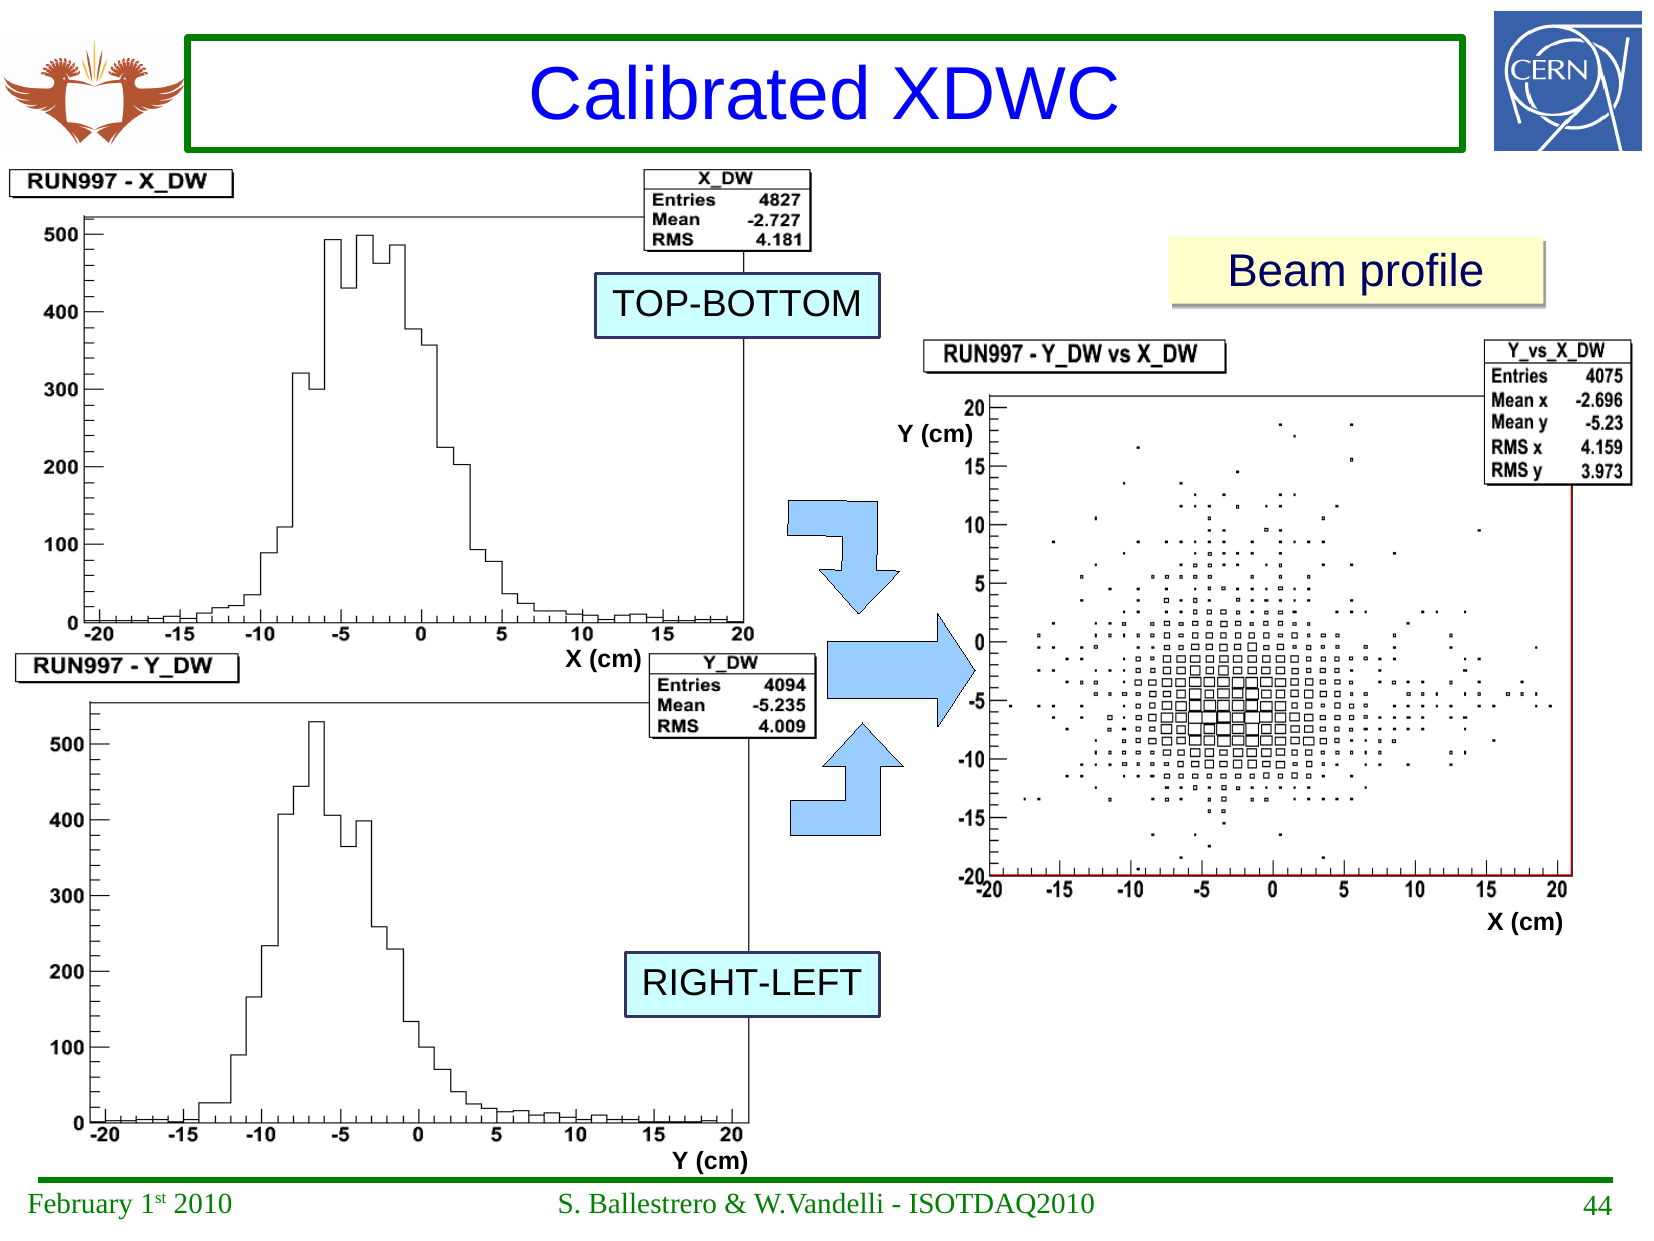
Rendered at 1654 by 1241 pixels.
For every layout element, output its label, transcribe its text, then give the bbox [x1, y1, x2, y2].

text_box RIGHT-LEFT [625, 952, 880, 1017]
picture [917, 337, 1645, 938]
picture [0, 29, 188, 151]
text_box X (cm) [1472, 900, 1585, 948]
text_box X (cm) [550, 637, 664, 685]
text_box [790, 722, 904, 836]
text_box [787, 500, 900, 614]
text_box Y (cm) [657, 1139, 770, 1187]
text_box [827, 613, 976, 727]
picture [2, 167, 831, 1177]
picture [1494, 11, 1642, 151]
text_box TOP-BOTTOM [595, 273, 880, 338]
title Calibrated XDWC [187, 37, 1463, 151]
text_box Beam profile [1168, 236, 1544, 304]
text_box Y (cm) [882, 412, 995, 460]
